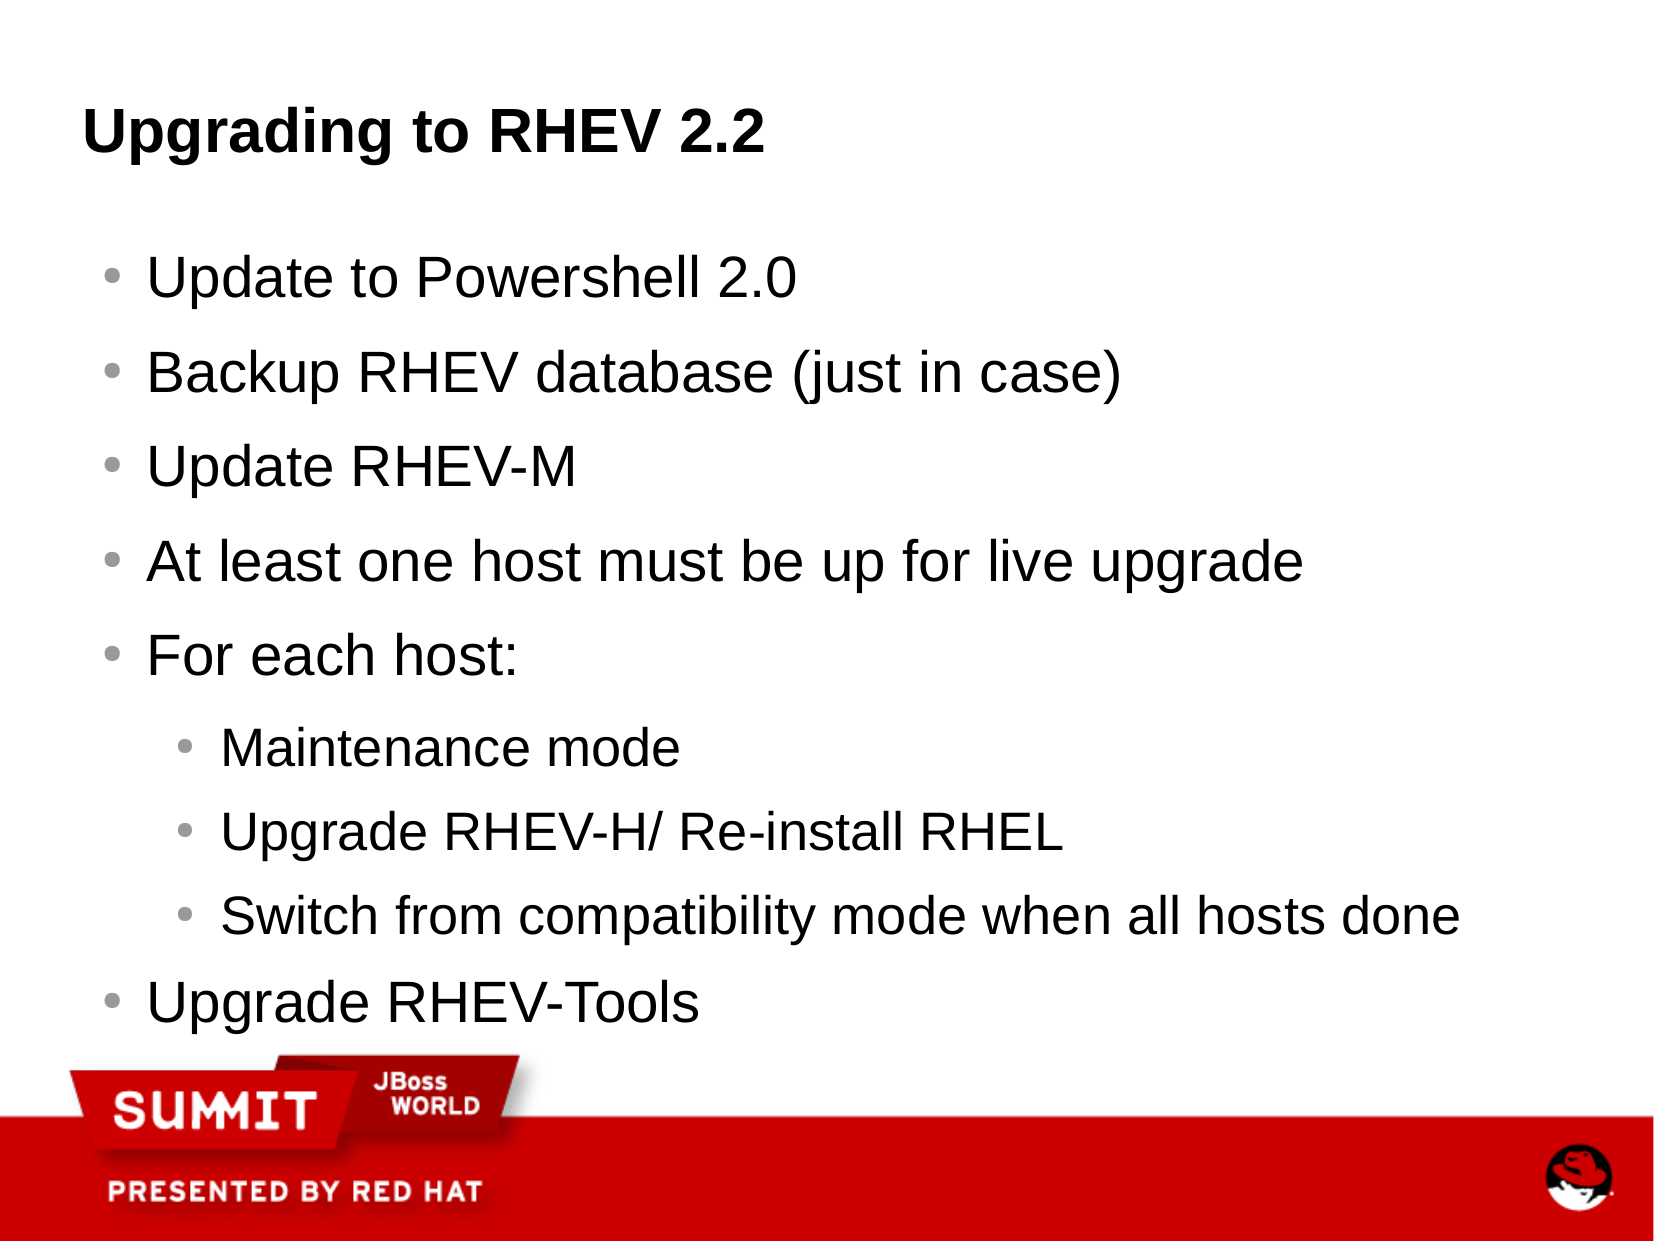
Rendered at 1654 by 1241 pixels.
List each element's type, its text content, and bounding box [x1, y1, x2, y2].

list Update to Powershell 2.0 Backup RHEV database (just in case) Update RHEV-M At least one host must be up for live upgrade For each host: Maintenance mode Upgrade RHEV-H/ Re-install RHEL Switch from compatibility mode when all hosts done Upgrade RHEV-Tools [86, 244, 1576, 1034]
picture [0, 1043, 1654, 1241]
title Upgrading to RHEV 2.2 [82, 45, 1571, 218]
